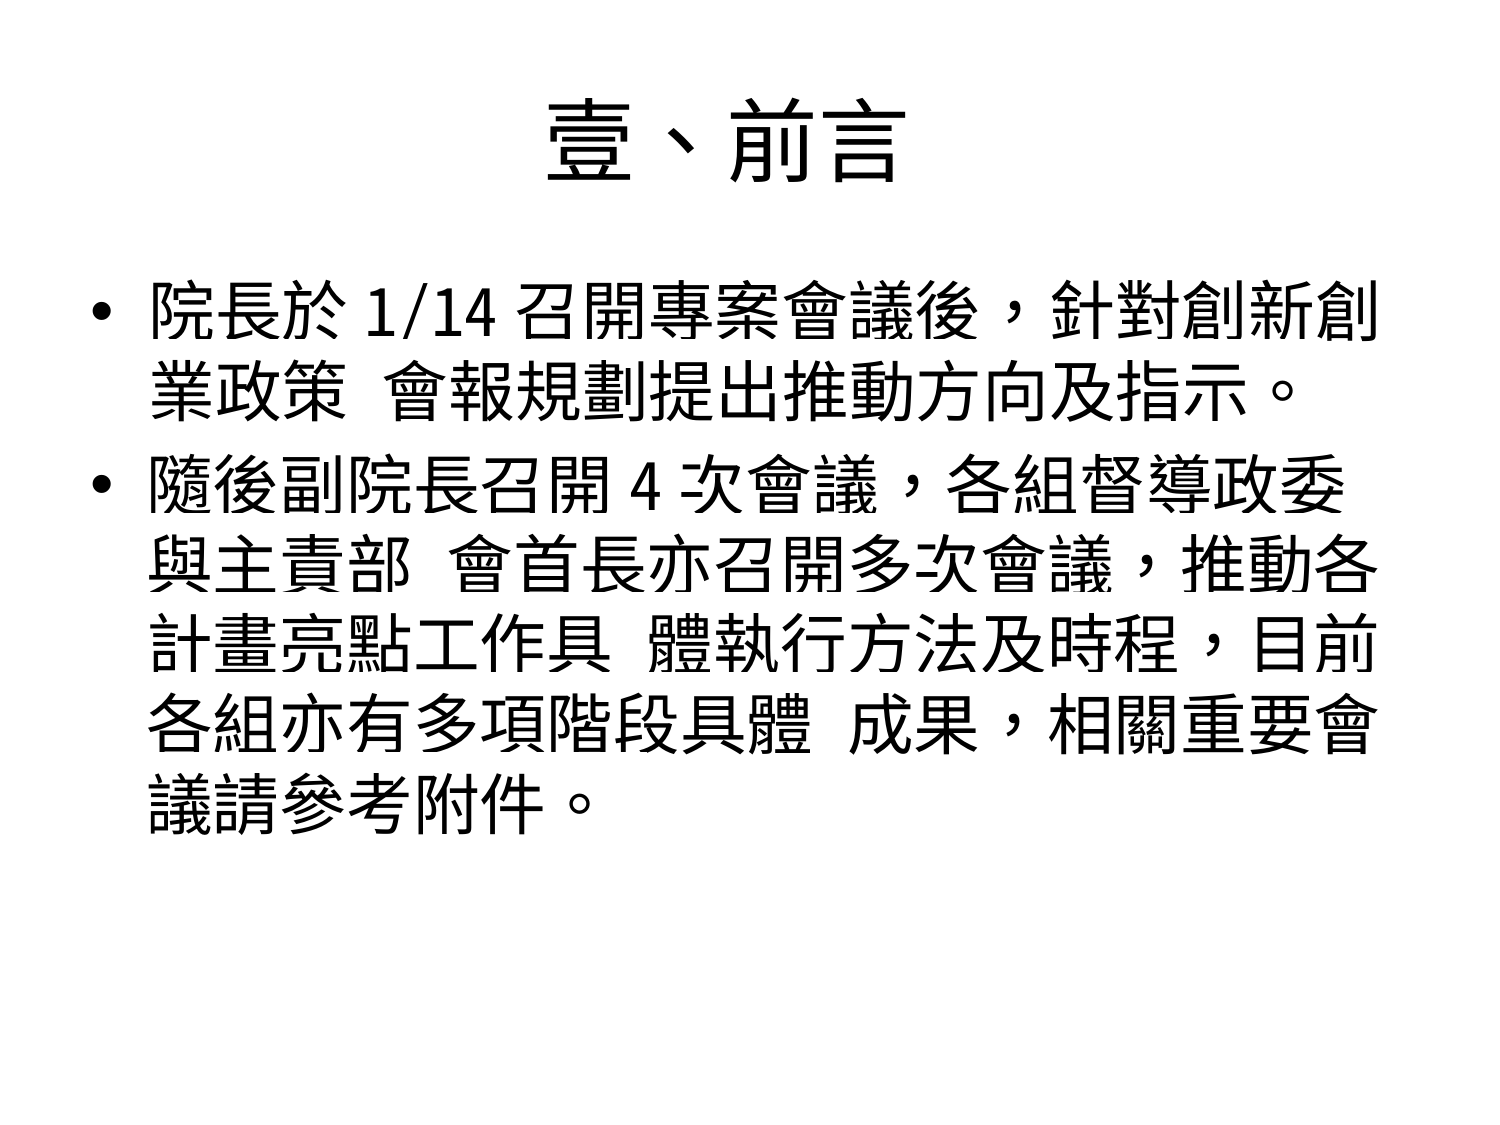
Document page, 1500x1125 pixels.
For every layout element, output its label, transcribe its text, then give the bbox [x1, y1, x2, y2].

title 壹、前言 [75, 45, 1425, 233]
list 院長於1/14召開專案會議後，針對創新創業政策 會報規劃提出推動方向及指示。 隨後副院長召開4次會議，各組督導政委與主責部 會首長亦召開多次會議，推動各計畫亮點工作具 體執行方法及時程，目前各組亦有多項階段具體 成果，相關重要會議請參考附件。 [75, 262, 1425, 1005]
